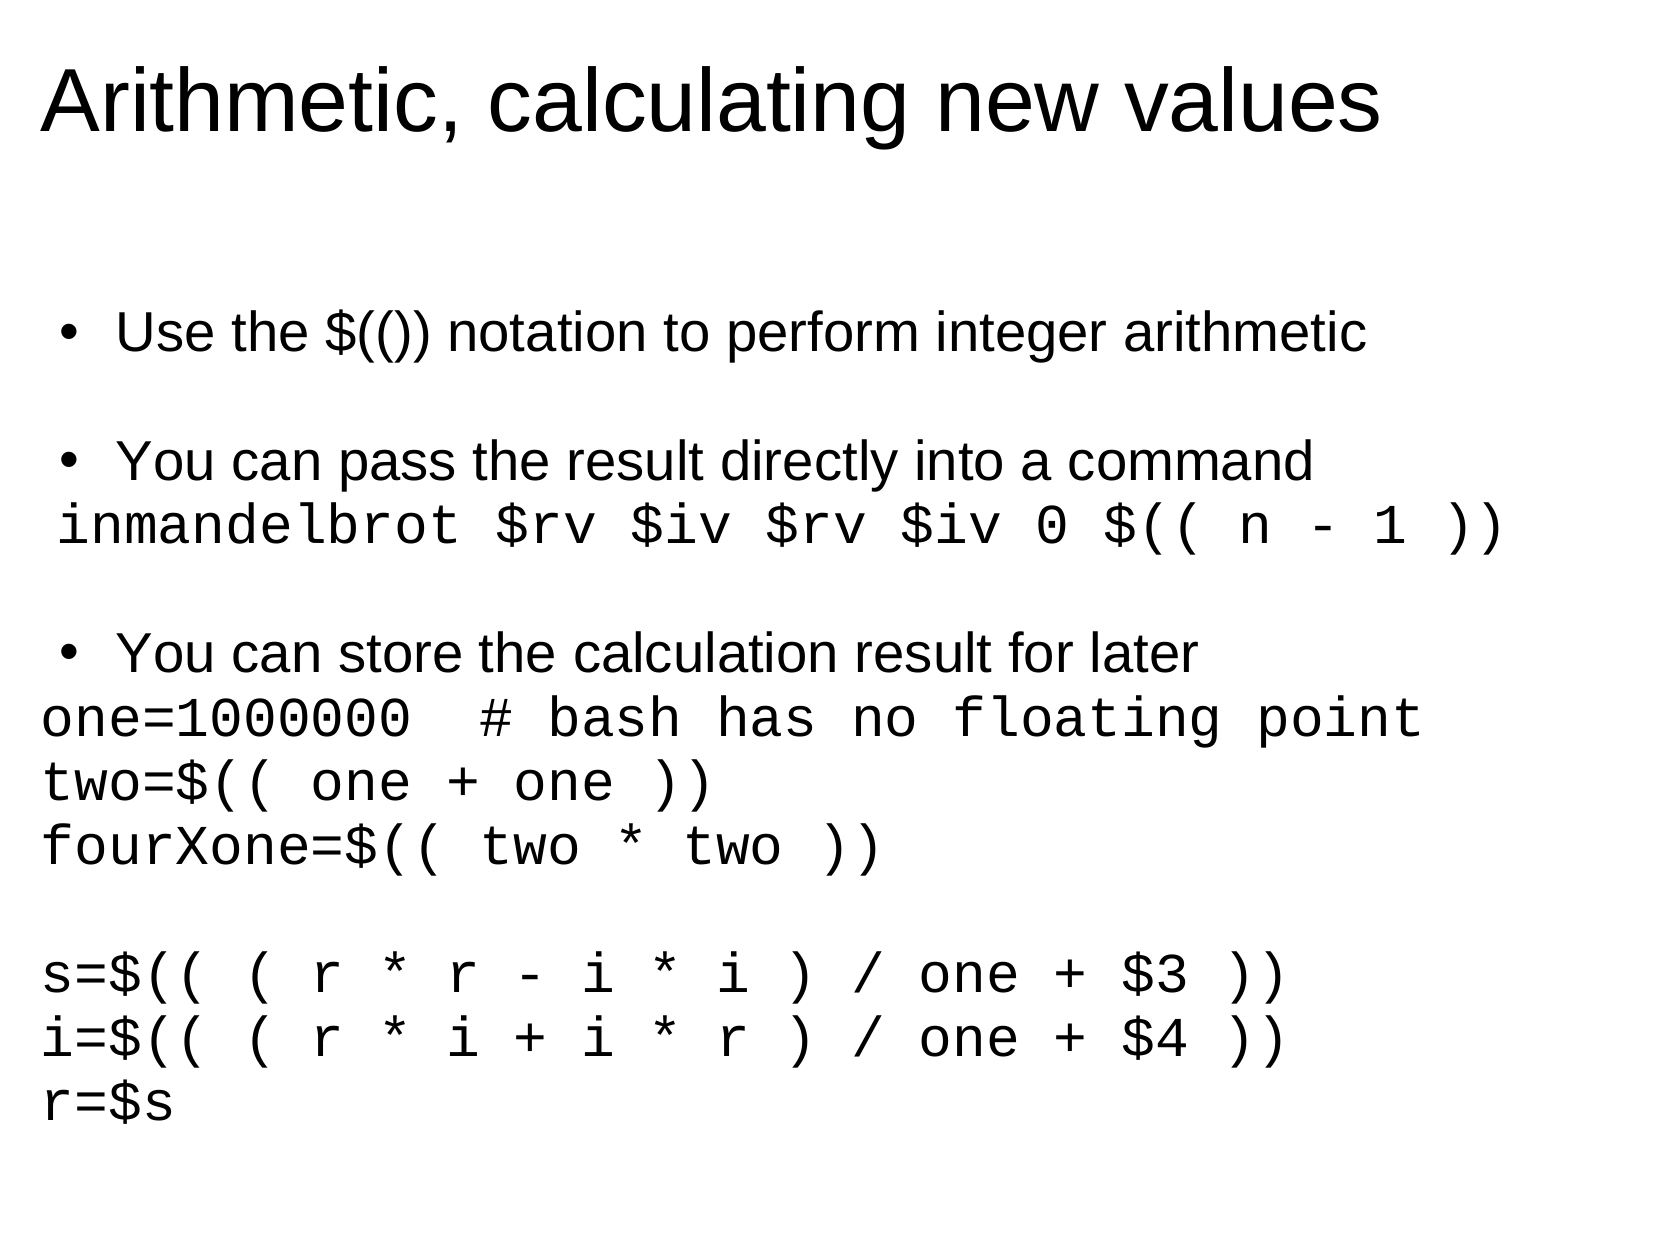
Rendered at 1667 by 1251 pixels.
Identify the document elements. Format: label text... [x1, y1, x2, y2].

title Arithmetic, calculating new values [40, 50, 1627, 201]
list Use the $(()) notation to perform integer arithmetic You can pass the result directly into a command inmandelbrot $rv $iv $rv $iv 0 $(( n - 1 )) You can store the calculation result for later one=1000000 # bash has no floating point two=$(( one + one )) fourXone=$(( two * two )) s=$(( ( r * r - i * i ) / one + $3 )) i=$(( ( r * i + i * r ) / one + $4 )) r=$s [40, 300, 1626, 1238]
